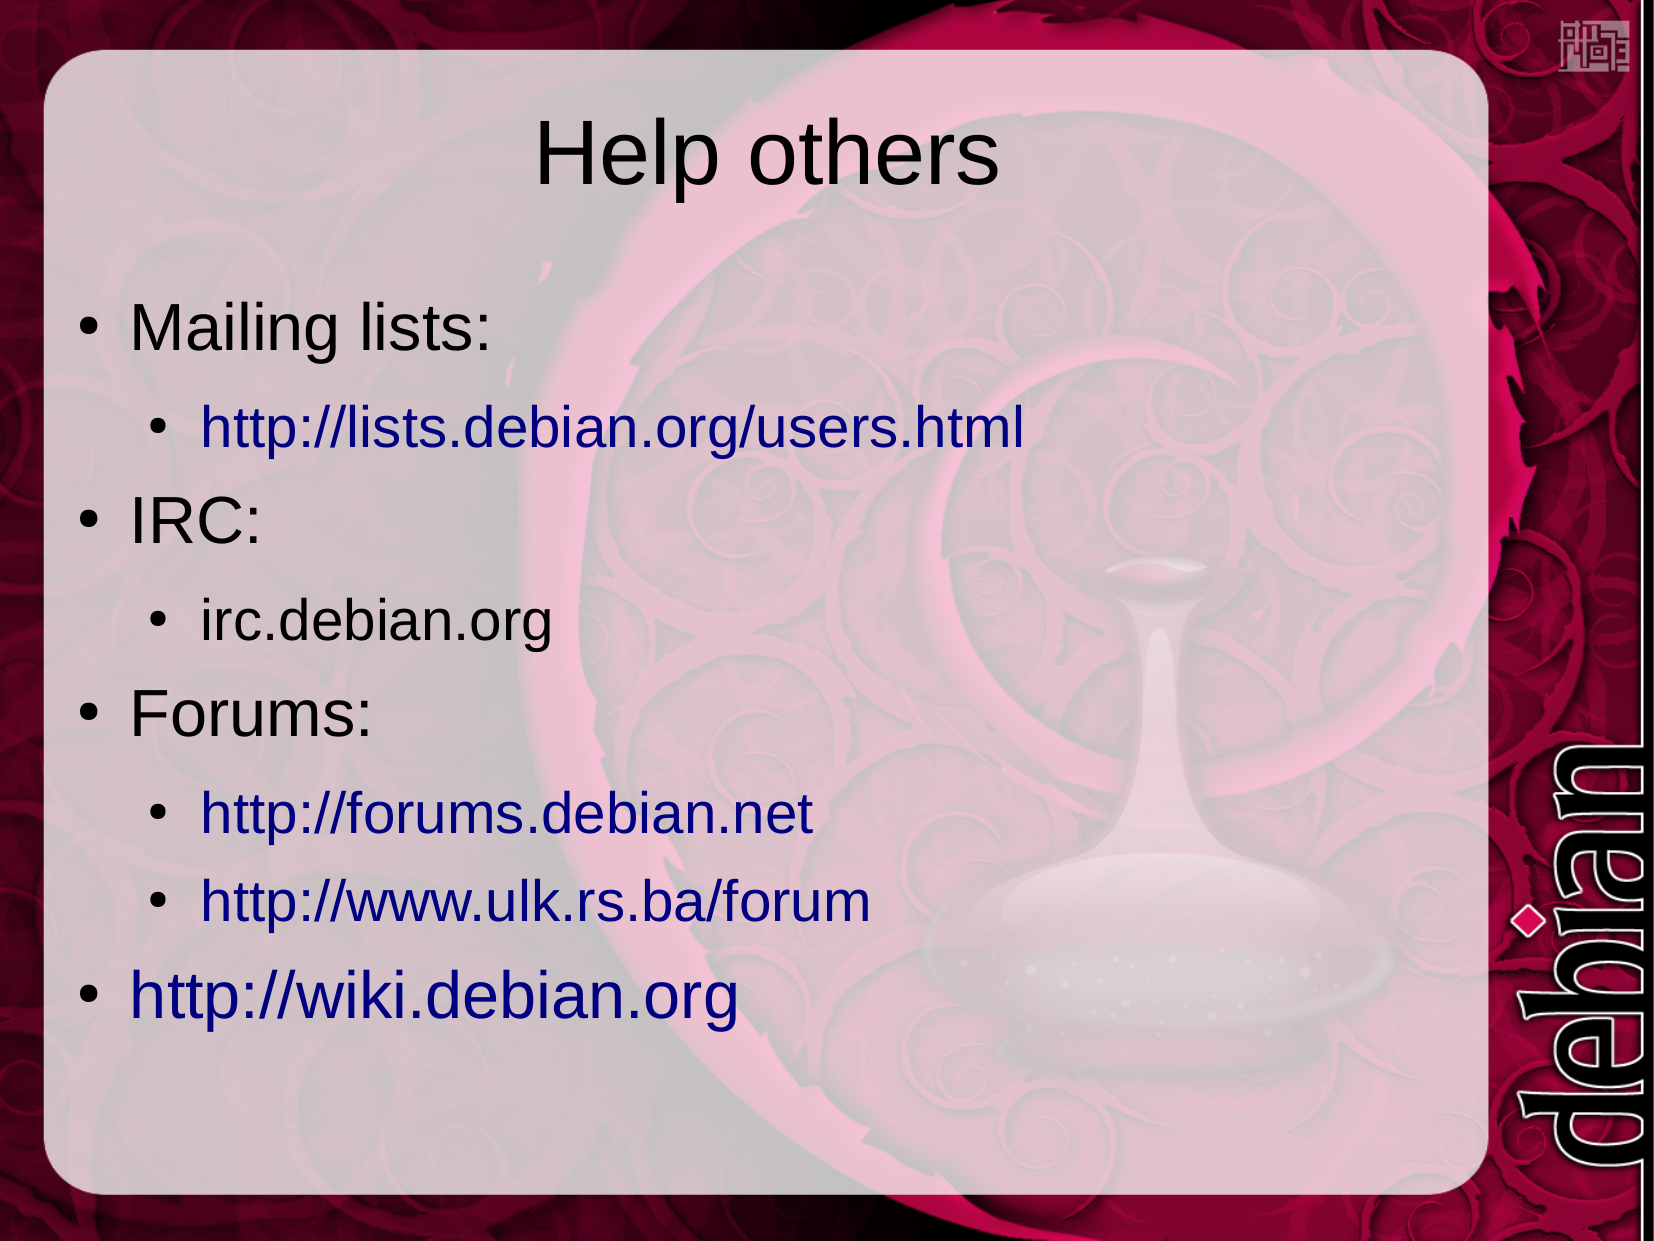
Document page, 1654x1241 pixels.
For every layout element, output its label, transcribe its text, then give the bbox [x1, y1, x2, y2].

title Help others [59, 49, 1477, 257]
picture [0, 0, 1654, 1241]
list Mailing lists: http://lists.debian.org/users.html IRC: irc.debian.org Forums: http://forums.debian.net http://www.ulk.rs.ba/forum http://wiki.debian.org [59, 290, 1477, 1109]
